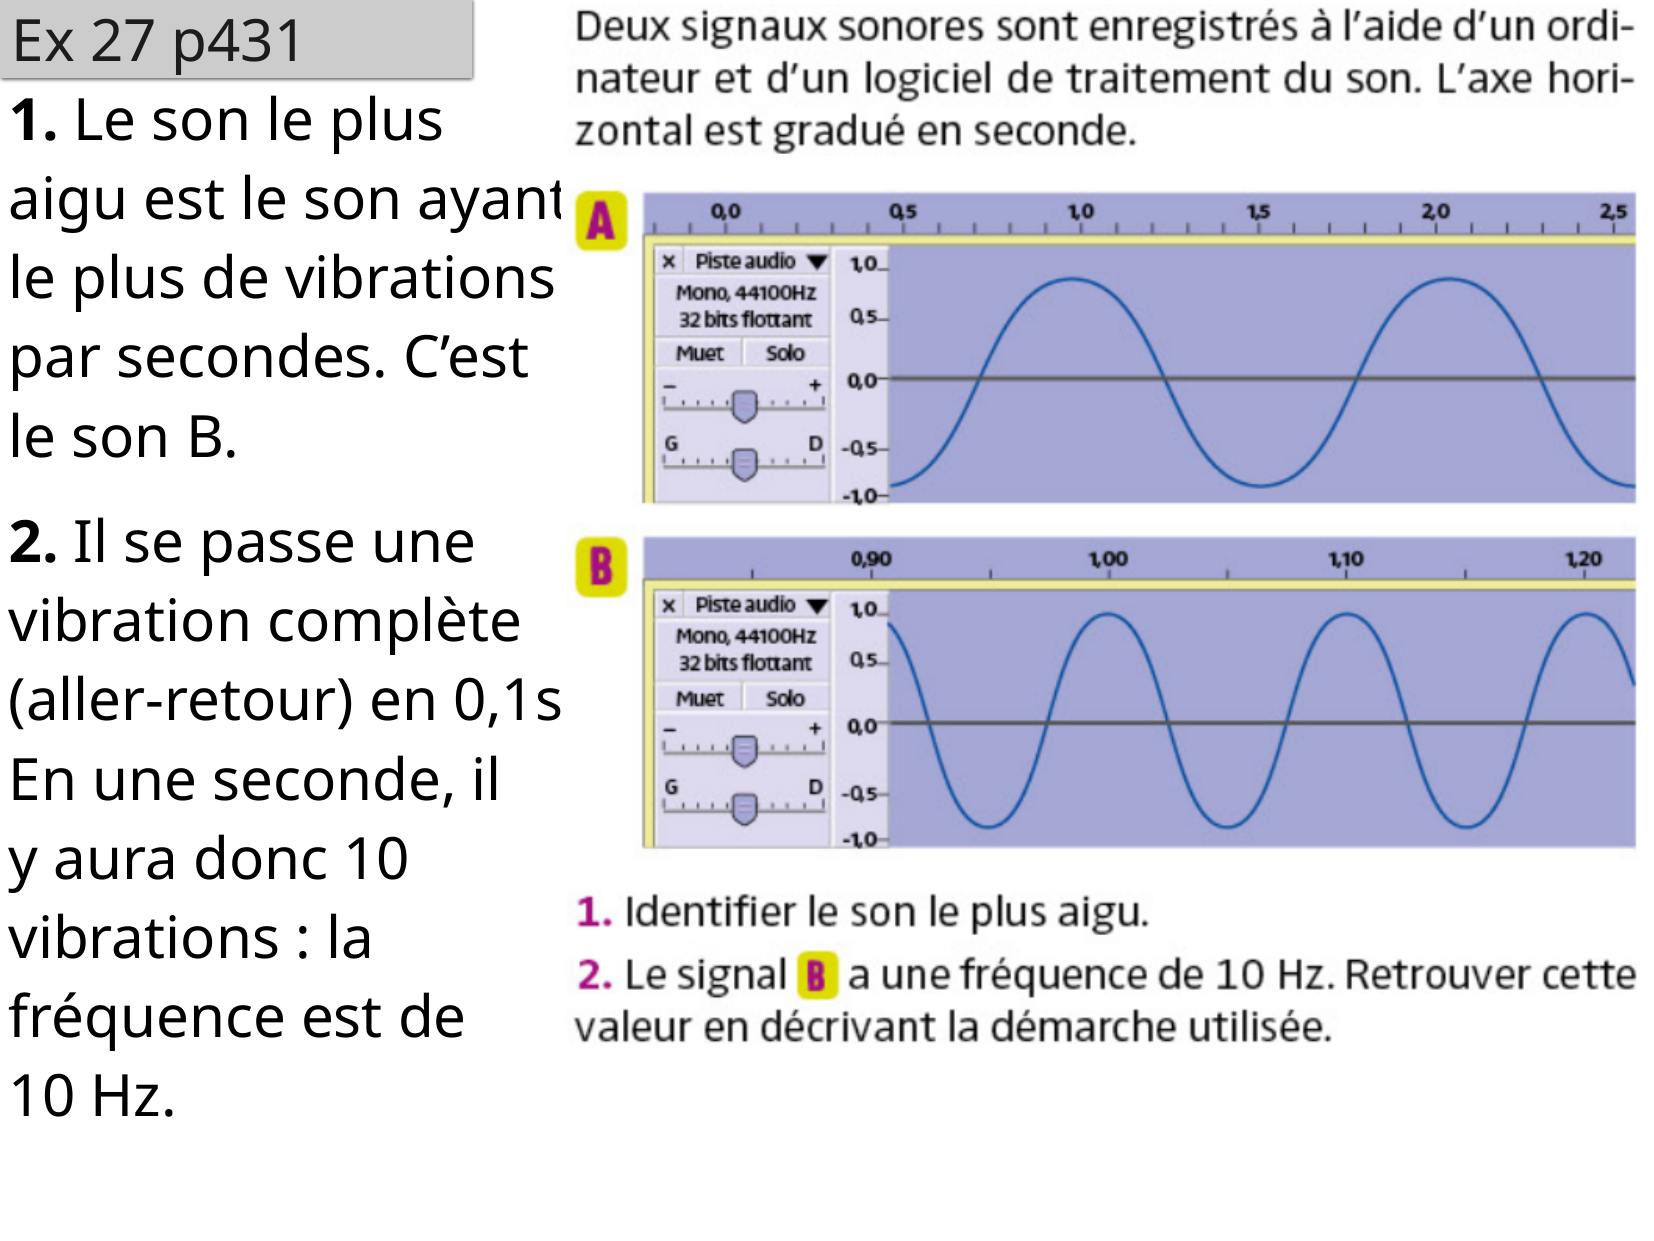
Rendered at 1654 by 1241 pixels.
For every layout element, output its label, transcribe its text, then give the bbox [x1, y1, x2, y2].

title Ex 27 p431 [0, 0, 473, 77]
list 1. Le son le plus aigu est le son ayant le plus de vibrations par secondes. C’est le son B. 2. Il se passe une vibration complète (aller-retour) en 0,1s. En une seconde, il y aura donc 10 vibrations : la fréquence est de 10 Hz. [8, 78, 1654, 1241]
picture [561, 0, 1652, 1054]
